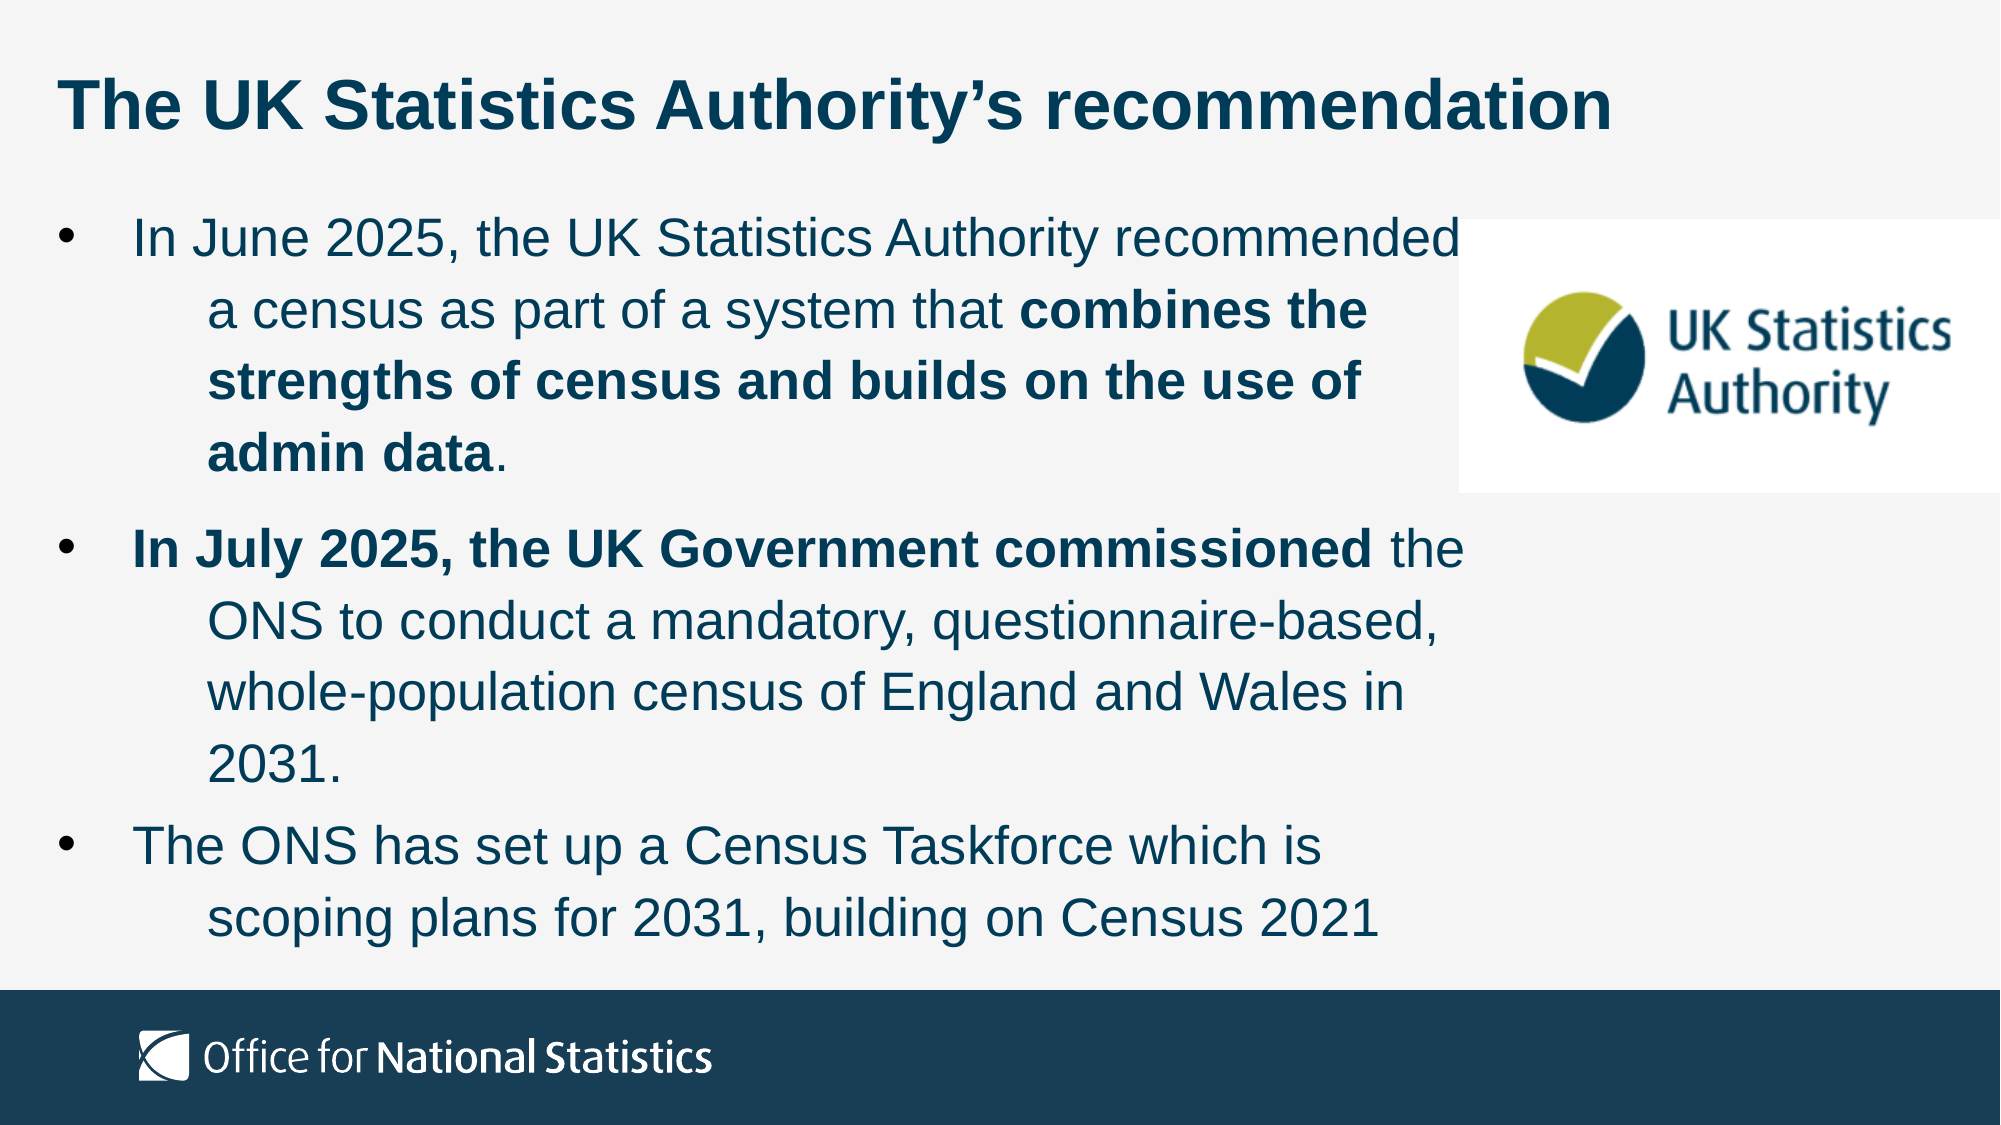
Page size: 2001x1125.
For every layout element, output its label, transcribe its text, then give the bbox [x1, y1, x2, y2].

list In June 2025, the UK Statistics Authority recommended a census as part of a system that combines the strengths of census and builds on the use of admin data. In July 2025, the UK Government commissioned the ONS to conduct a mandatory, questionnaire-based, whole-population census of England and Wales in 2031. The ONS has set up a Census Taskforce which is scoping plans for 2031, building on Census 2021 [57, 195, 1482, 948]
picture [1459, 219, 2000, 493]
title The UK Statistics Authority’s recommendation [57, 65, 1829, 148]
